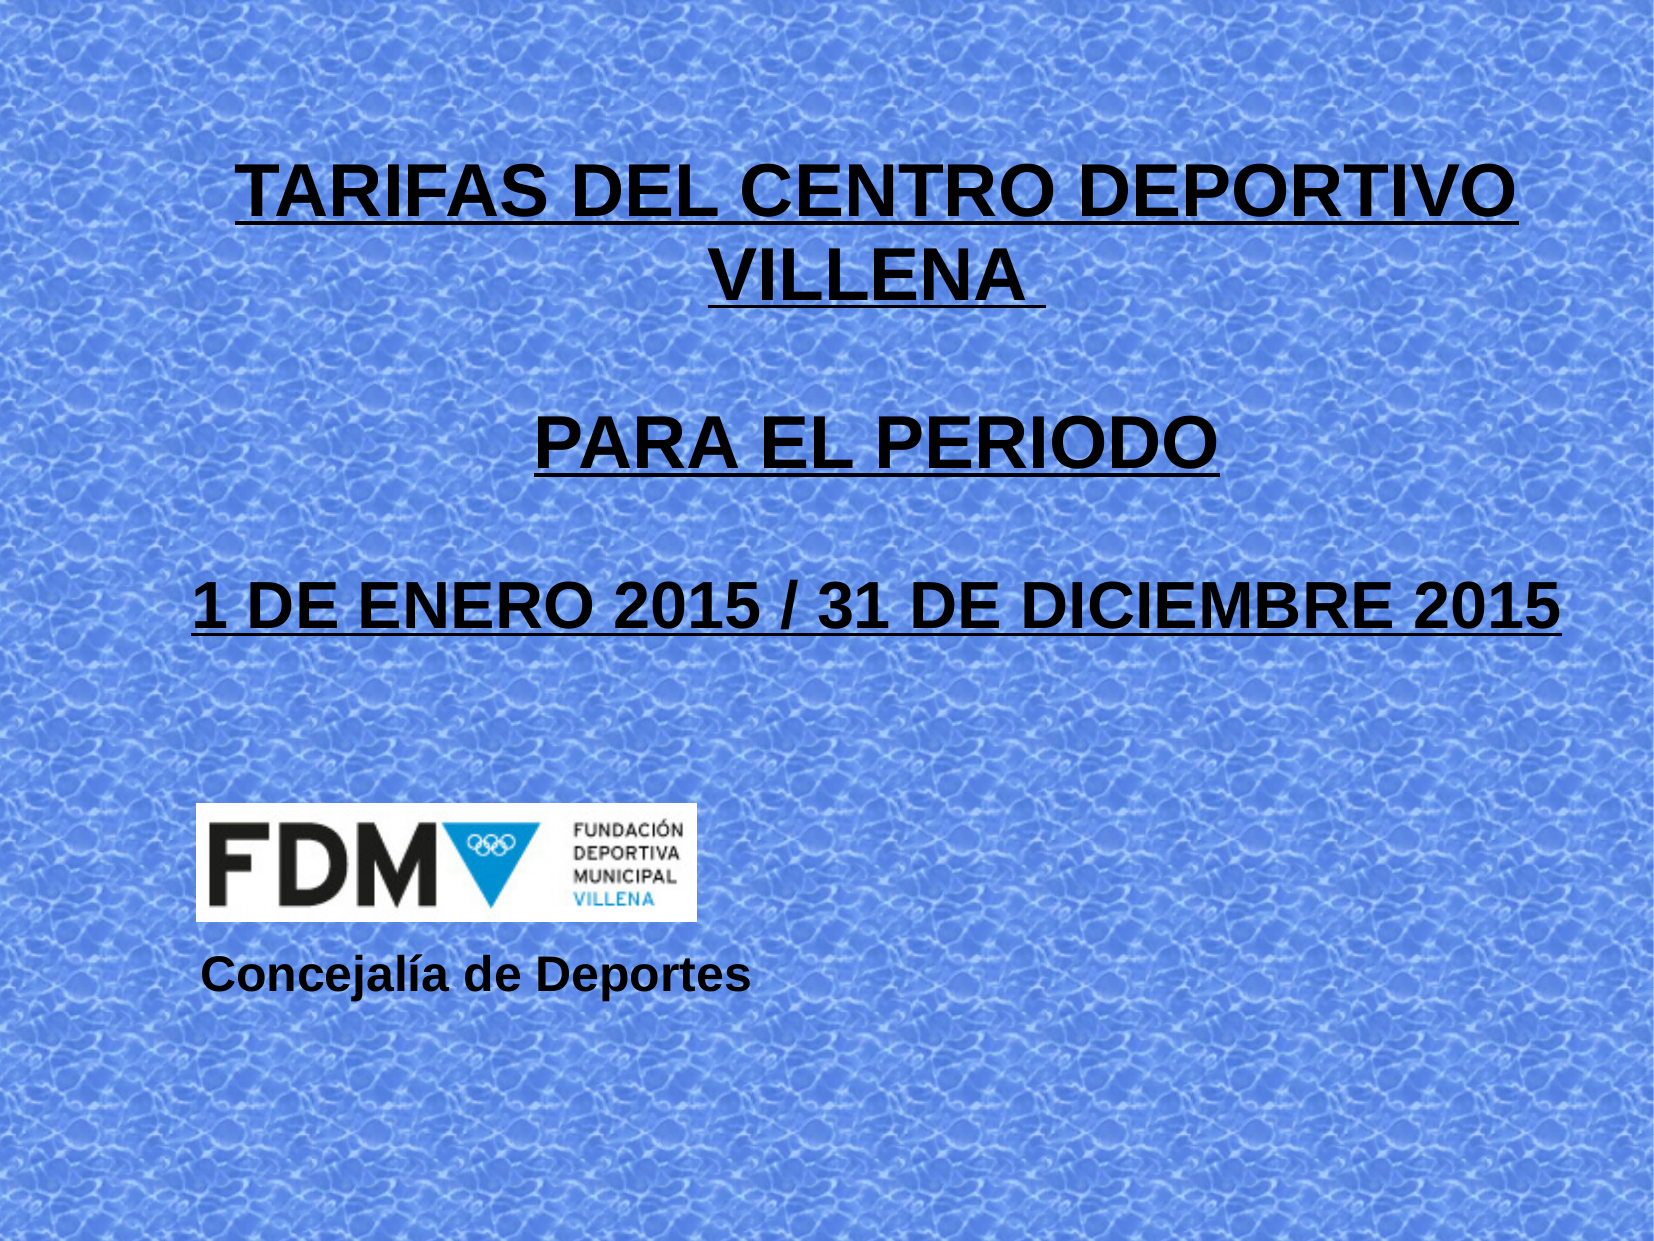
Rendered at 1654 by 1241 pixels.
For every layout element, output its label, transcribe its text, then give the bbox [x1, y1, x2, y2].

title TARIFAS DEL CENTRO DEPORTIVO VILLENA PARA EL PERIODO 1 DE ENERO 2015 / 31 DE DICIEMBRE 2015 [140, 118, 1614, 674]
picture [0, 0, 1654, 1241]
title Concejalía de Deportes [0, 696, 1213, 1241]
